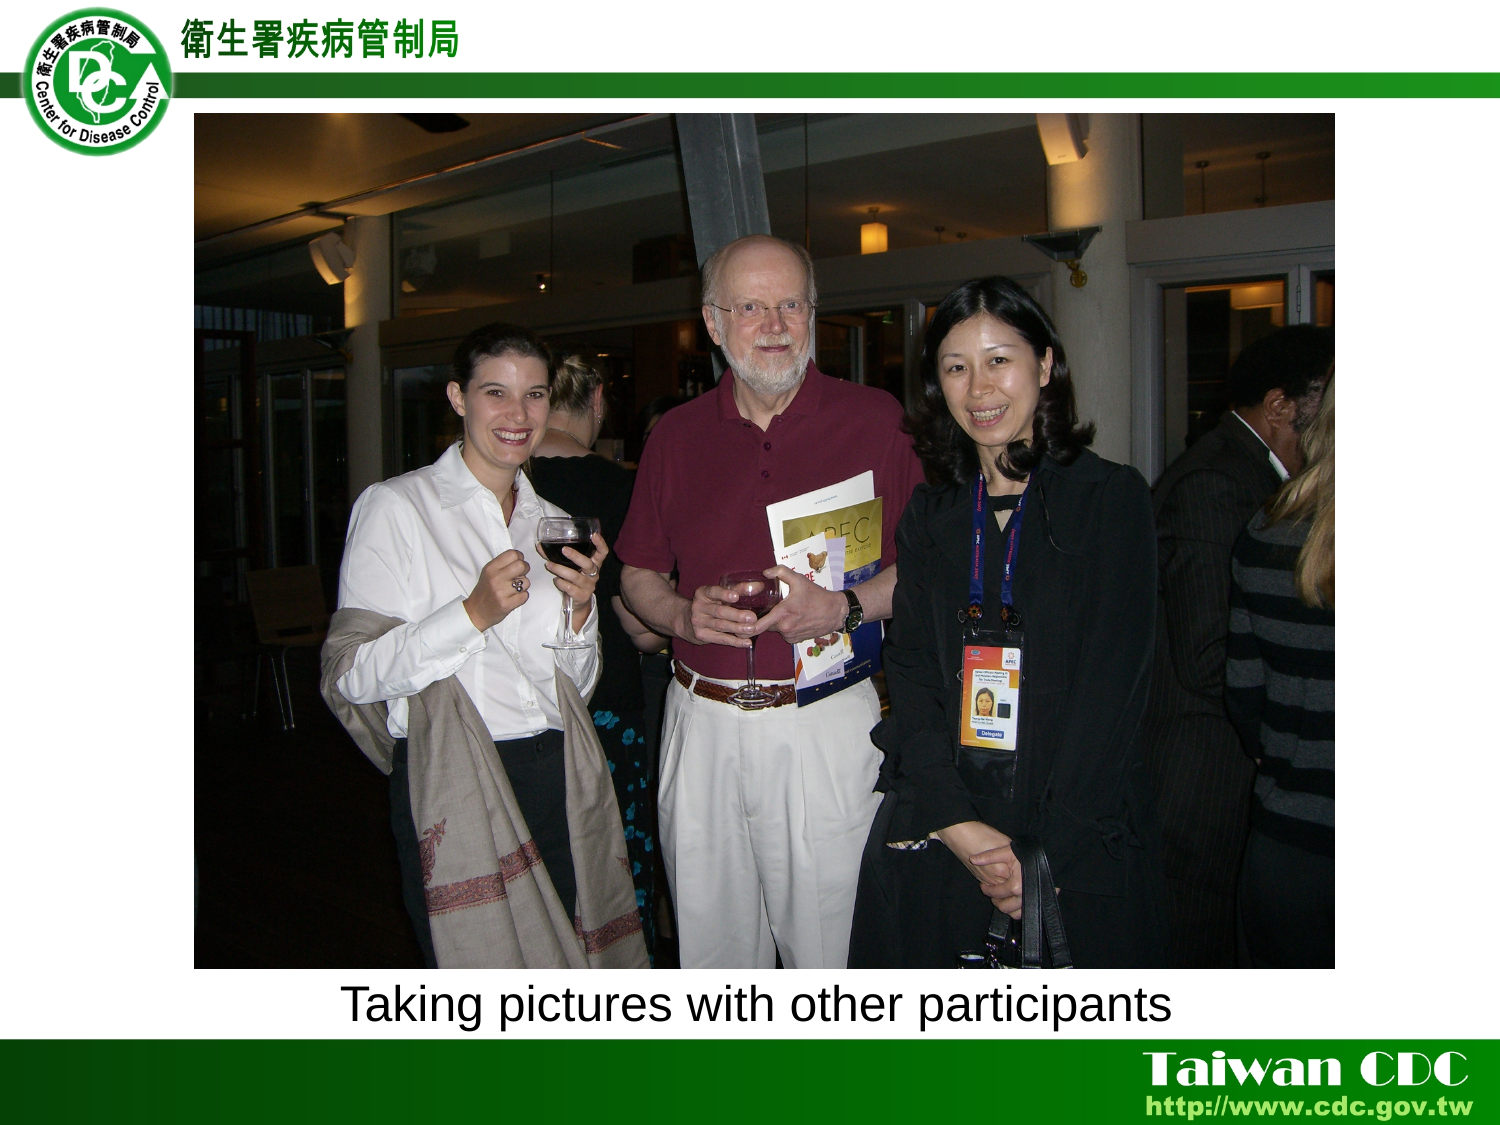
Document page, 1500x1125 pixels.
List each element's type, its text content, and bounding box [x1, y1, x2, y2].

picture [194, 113, 1335, 969]
text_box Taking pictures with other participants [324, 964, 1282, 1040]
